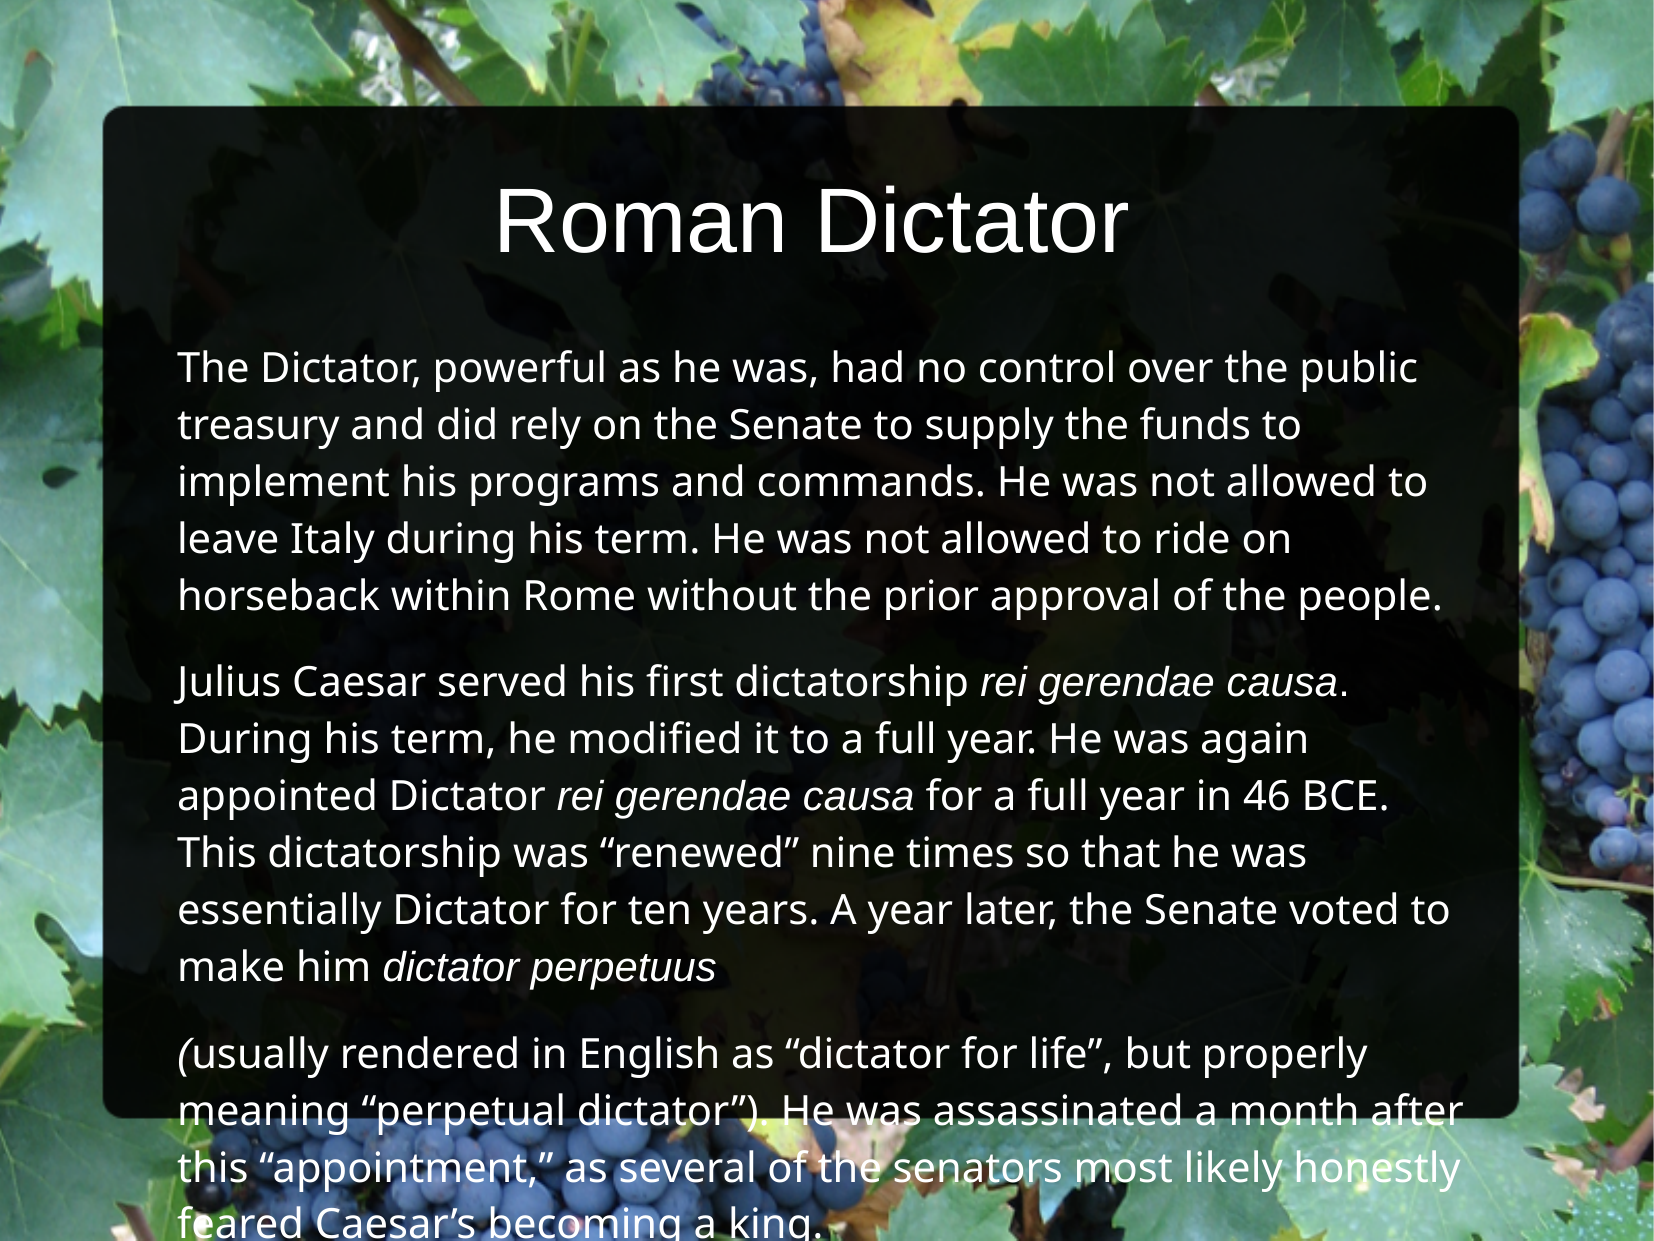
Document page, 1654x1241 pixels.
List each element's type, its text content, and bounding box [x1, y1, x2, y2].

picture [663, 1218, 675, 1235]
title Roman Dictator [118, 125, 1506, 318]
picture [0, 0, 1654, 1241]
list The Dictator, powerful as he was, had no control over the public treasury and did rely on the Senate to supply the funds to implement his programs and commands. He was not allowed to leave Italy during his term. He was not allowed to ride on horseback within Rome without the prior approval of the people. Julius Caesar served his first dictatorship rei gerendae causa. During his term, he modified it to a full year. He was again appointed Dictator rei gerendae causa for a full year in 46 BCE. This dictatorship was “renewed” nine times so that he was essentially Dictator for ten years. A year later, the Senate voted to make him dictator perpetuus (usually rendered in English as “dictator for life”, but properly meaning “perpetual dictator”). He was assassinated a month after this “appointment,” as several of the senators most likely honestly feared Caesar’s becoming a king. [177, 337, 1477, 1102]
picture [792, 1218, 804, 1235]
